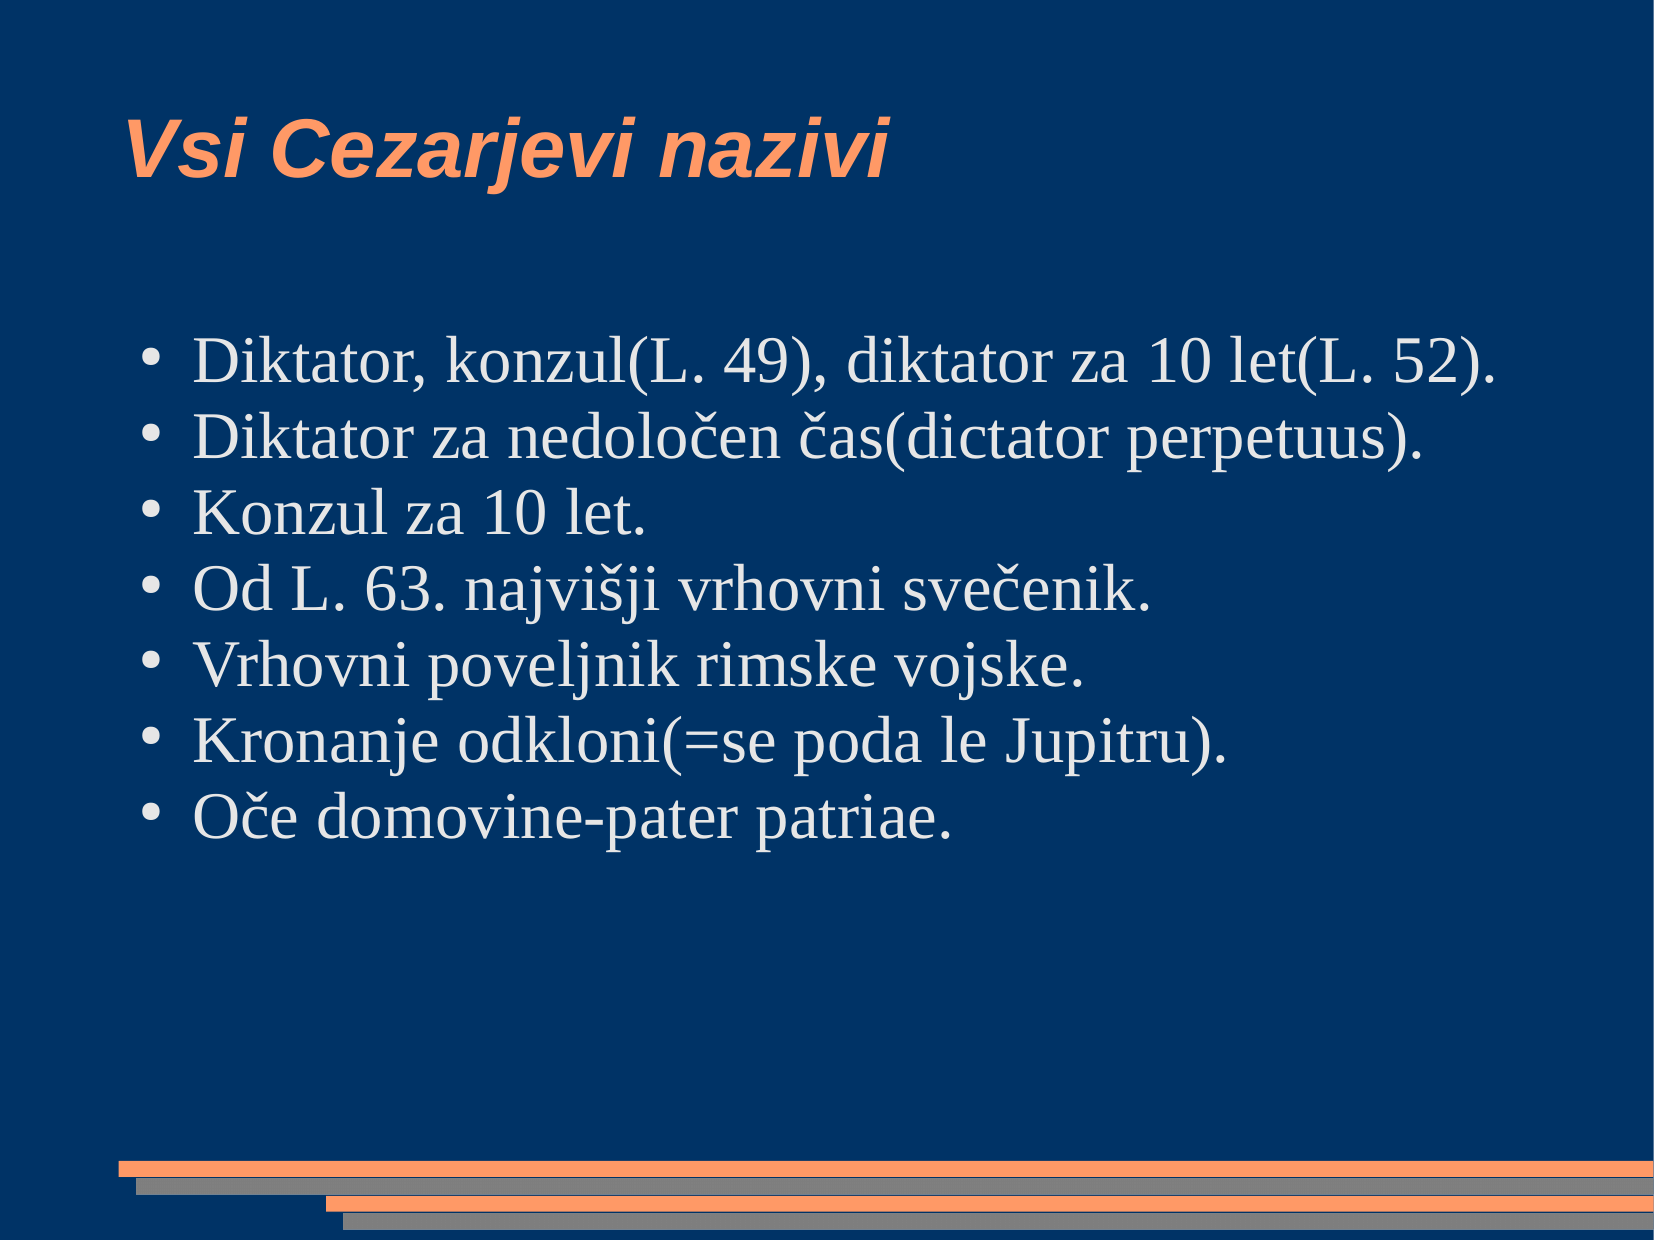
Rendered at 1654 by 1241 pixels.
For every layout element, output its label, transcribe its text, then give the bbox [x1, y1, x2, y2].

title Vsi Cezarjevi nazivi [121, 46, 1534, 254]
list Diktator, konzul(L. 49), diktator za 10 let(L. 52). Diktator za nedoločen čas(dictator perpetuus). Konzul za 10 let. Od L. 63. najvišji vrhovni svečenik. Vrhovni poveljnik rimske vojske. Kronanje odkloni(=se poda le Jupitru). Oče domovine-pater patriae. [121, 322, 1561, 1027]
